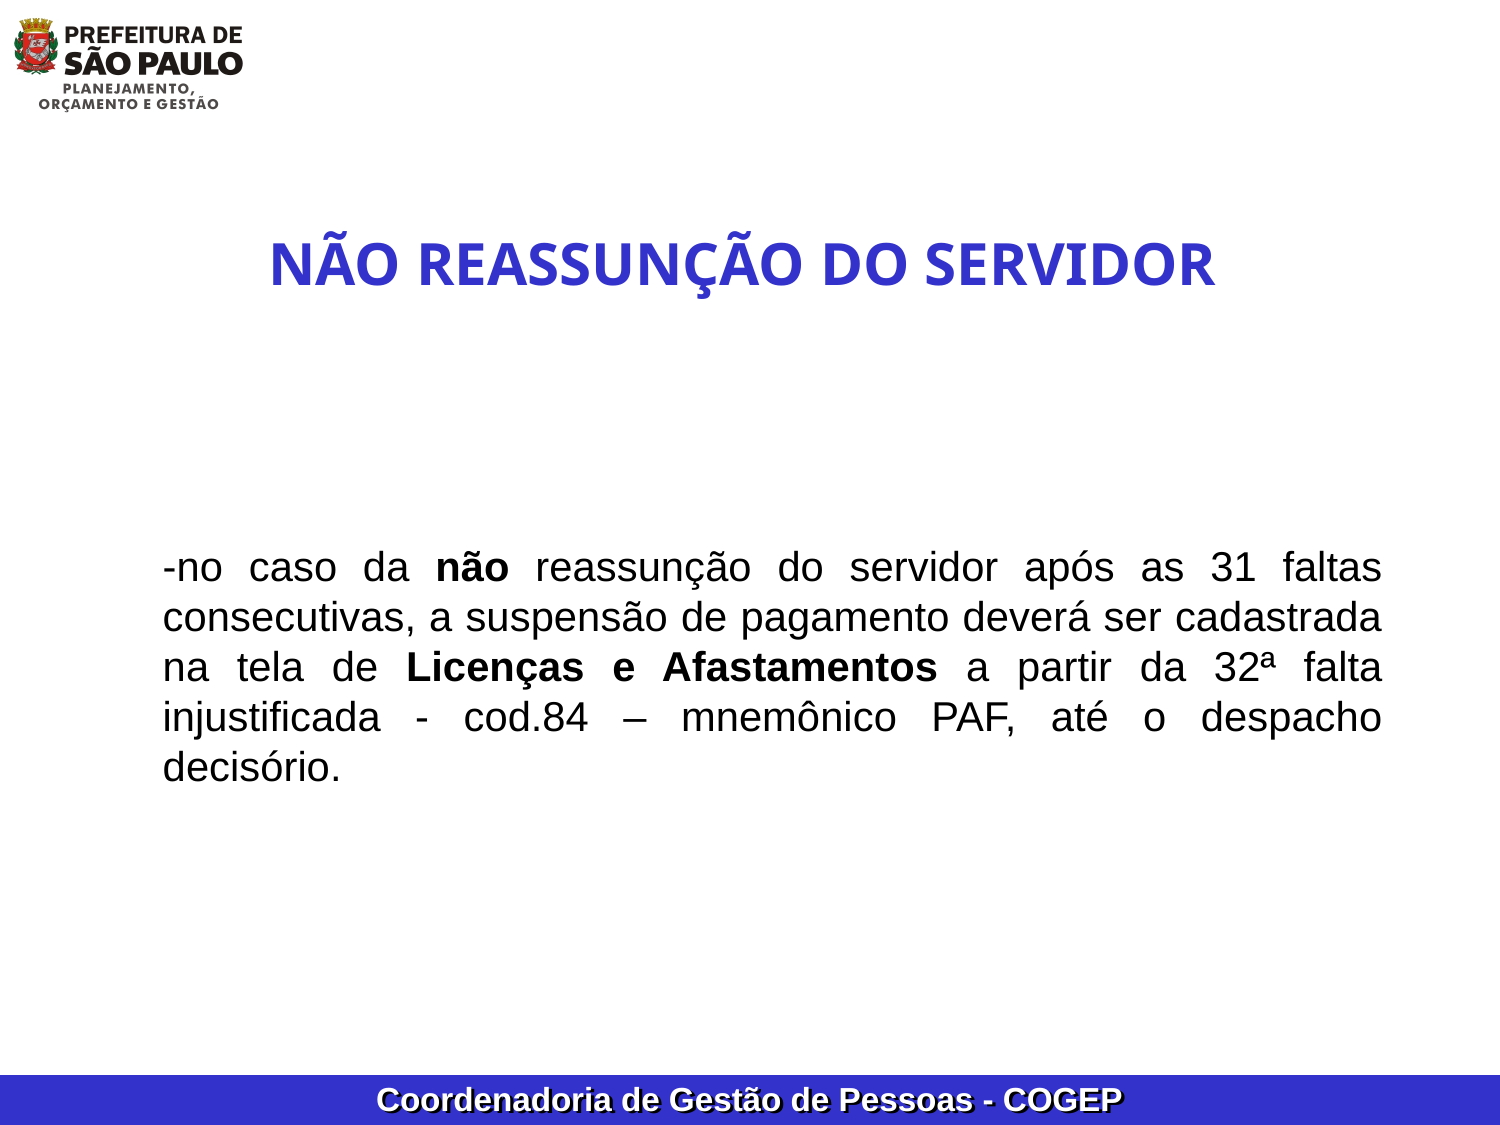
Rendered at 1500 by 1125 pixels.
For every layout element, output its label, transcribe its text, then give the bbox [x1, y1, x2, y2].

text_box -no caso da não reassunção do servidor após as 31 faltas consecutivas, a suspensão de pagamento deverá ser cadastrada na tela de Licenças e Afastamentos a partir da 32ª falta injustificada - cod.84 – mnemônico PAF, até o despacho decisório. [148, 433, 1400, 775]
text_box NÃO REASSUNÇÃO DO SERVIDOR [124, 220, 1376, 305]
